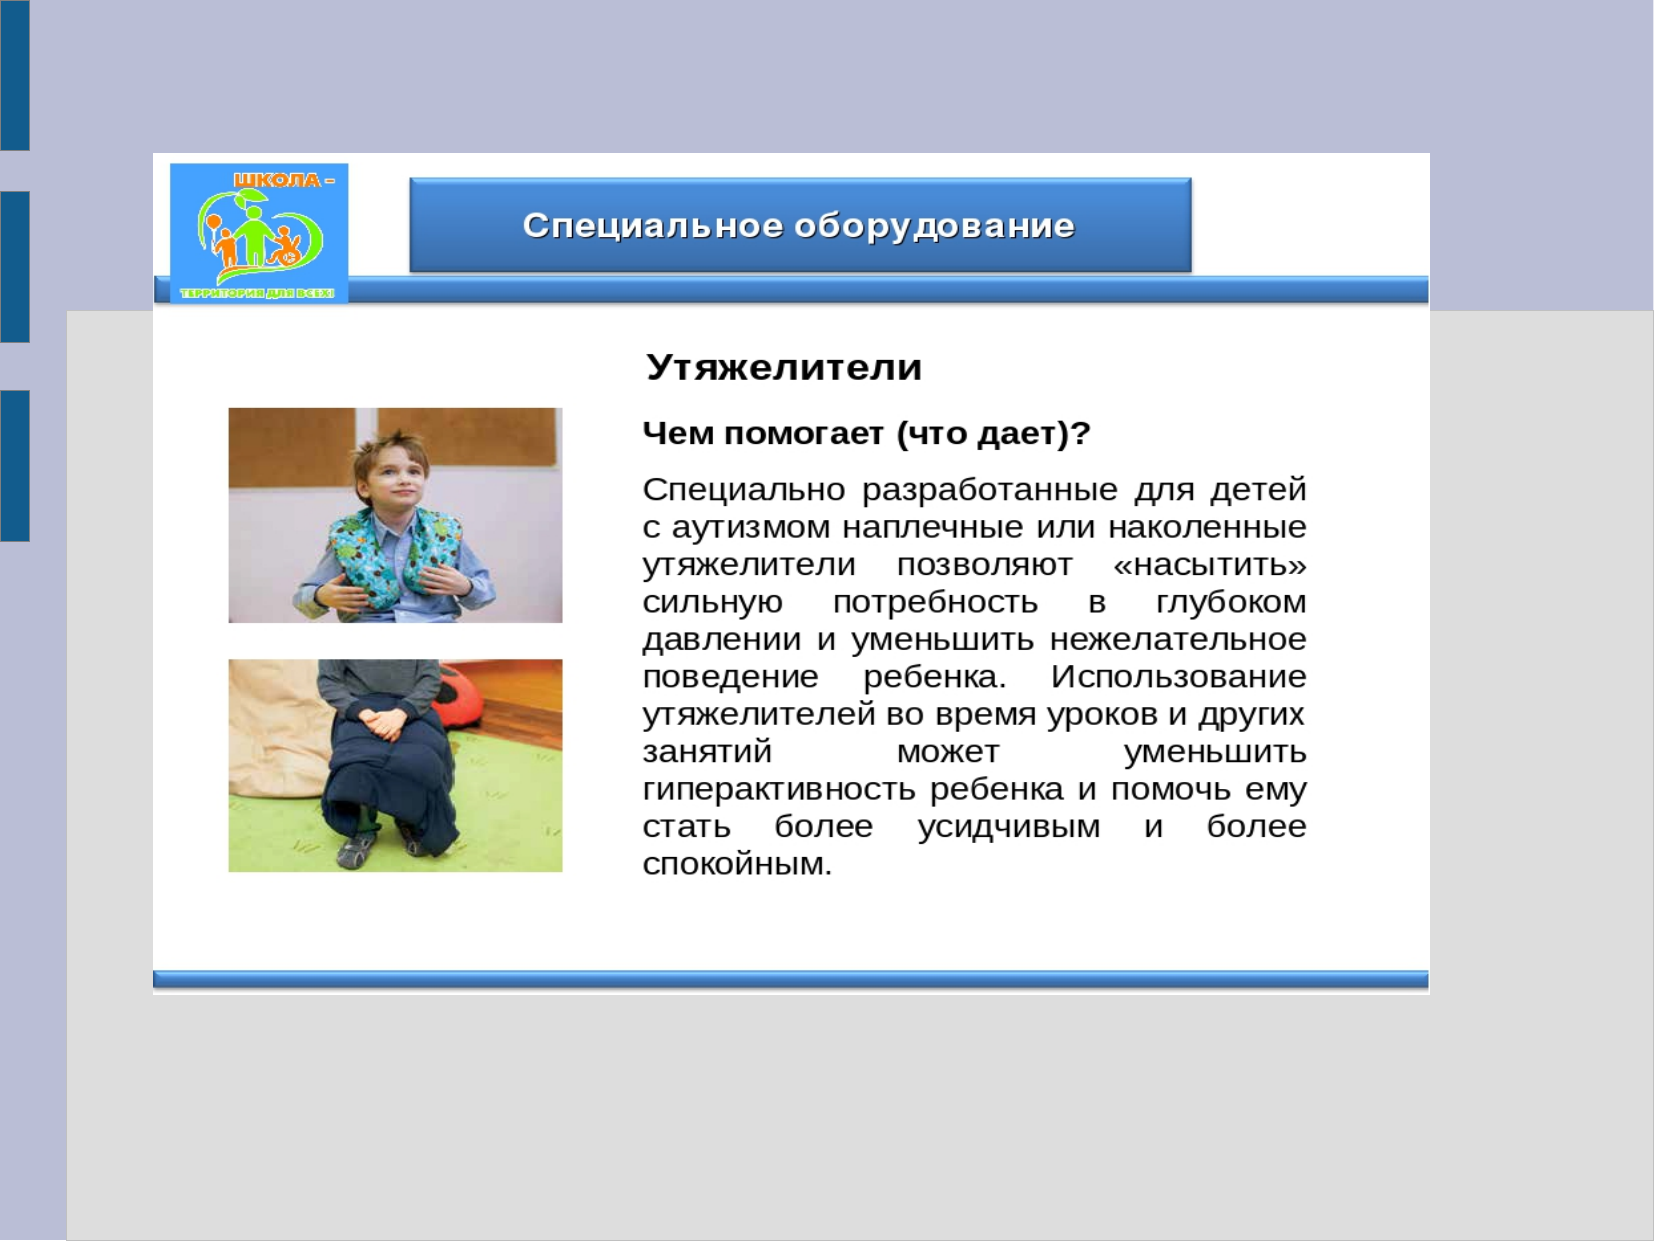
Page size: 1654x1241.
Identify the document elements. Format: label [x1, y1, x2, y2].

picture [153, 153, 1430, 995]
